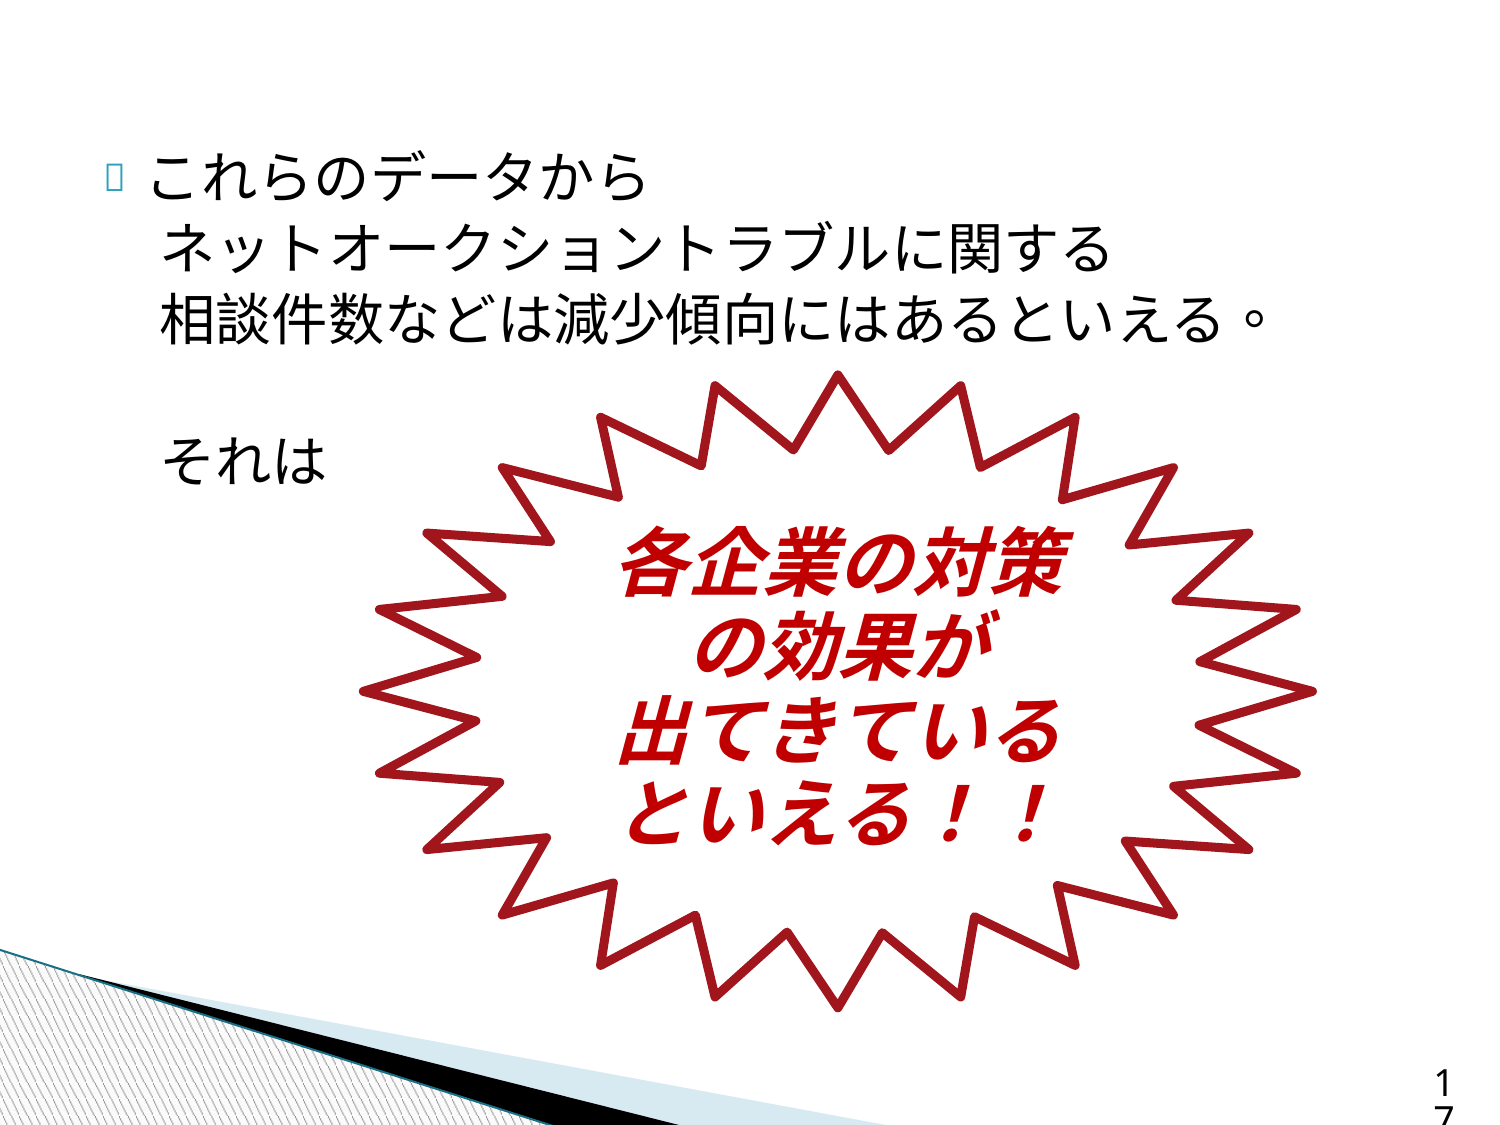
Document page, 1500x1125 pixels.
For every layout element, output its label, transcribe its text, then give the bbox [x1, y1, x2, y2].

text_box 各企業の対策の効果が 出てきているといえる！！ [363, 374, 1313, 1008]
picture [0, 952, 543, 1125]
list これらのデータから ネットオークショントラブルに関する 相談件数などは減少傾向にはあるといえる。 それは [70, 140, 1421, 575]
